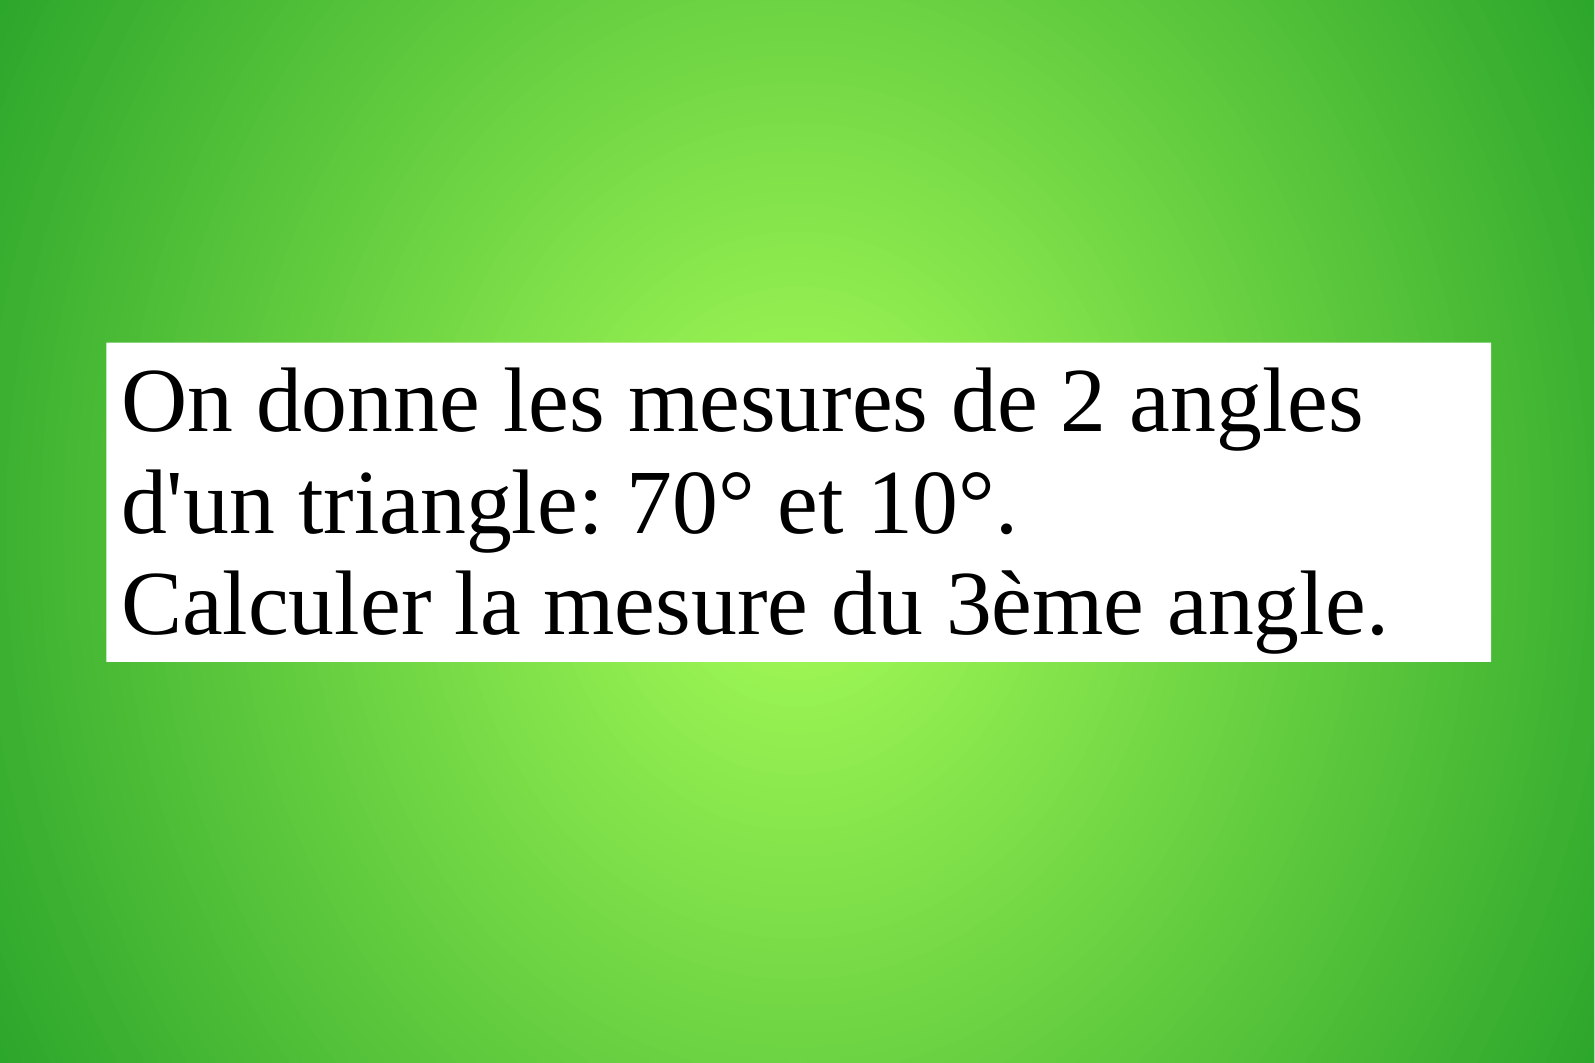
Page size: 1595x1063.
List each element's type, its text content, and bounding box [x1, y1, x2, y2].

text_box On donne les mesures de 2 angles d'un triangle: 70° et 10°. Calculer la mesure du 3ème angle. [106, 342, 1492, 662]
picture [0, 0, 1595, 1063]
